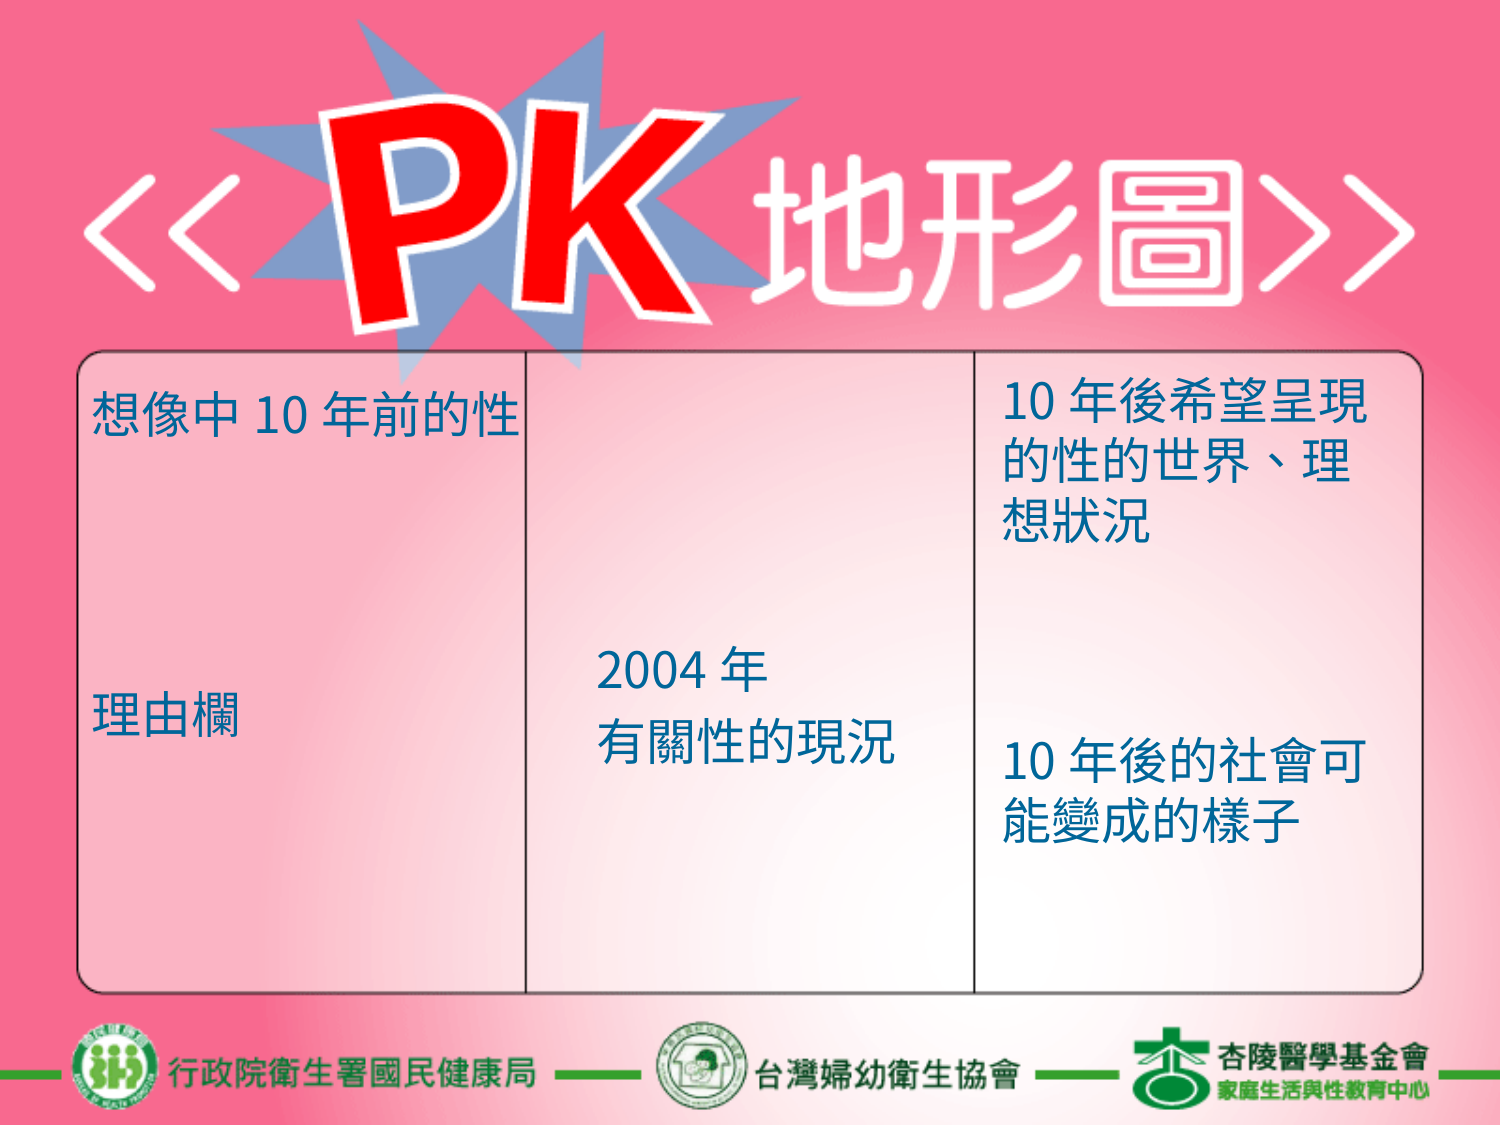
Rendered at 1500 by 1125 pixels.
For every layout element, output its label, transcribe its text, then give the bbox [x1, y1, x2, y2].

picture [0, 0, 1500, 1125]
text_box 想像中10年前的性 理由欄 [76, 376, 538, 752]
text_box 2004年 有關性的現況 [581, 630, 916, 779]
text_box 10年後希望呈現的性的世界、理想狀況 10年後的社會可能變成的樣子 [986, 361, 1400, 858]
